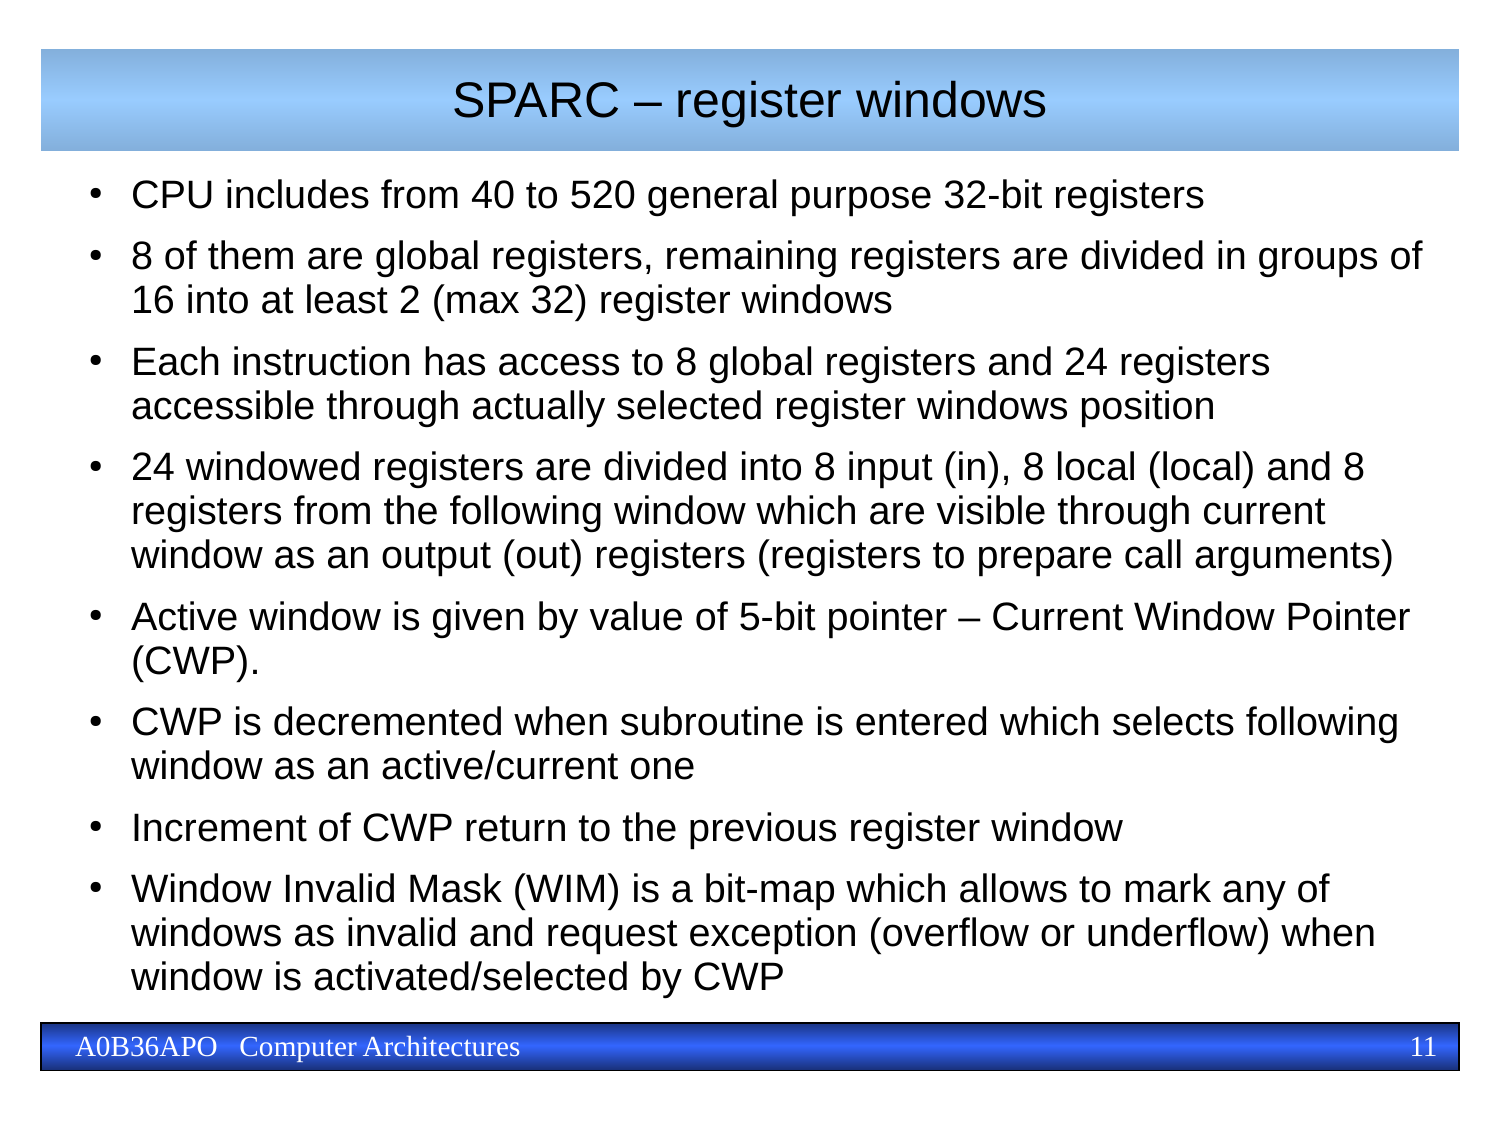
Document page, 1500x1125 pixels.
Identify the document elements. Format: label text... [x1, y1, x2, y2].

title SPARC – register windows [41, 49, 1459, 151]
list CPU includes from 40 to 520 general purpose 32-bit registers 8 of them are global registers, remaining registers are divided in groups of 16 into at least 2 (max 32) register windows Each instruction has access to 8 global registers and 24 registers accessible through actually selected register windows position 24 windowed registers are divided into 8 input (in), 8 local (local) and 8 registers from the following window which are visible through current window as an output (out) registers (registers to prepare call arguments) Active window is given by value of 5-bit pointer – Current Window Pointer (CWP). CWP is decremented when subroutine is entered which selects following window as an active/current one Increment of CWP return to the previous register window Window Invalid Mask (WIM) is a bit-map which allows to mark any of windows as invalid and request exception (overflow or underflow) when window is activated/selected by CWP [75, 172, 1426, 1013]
